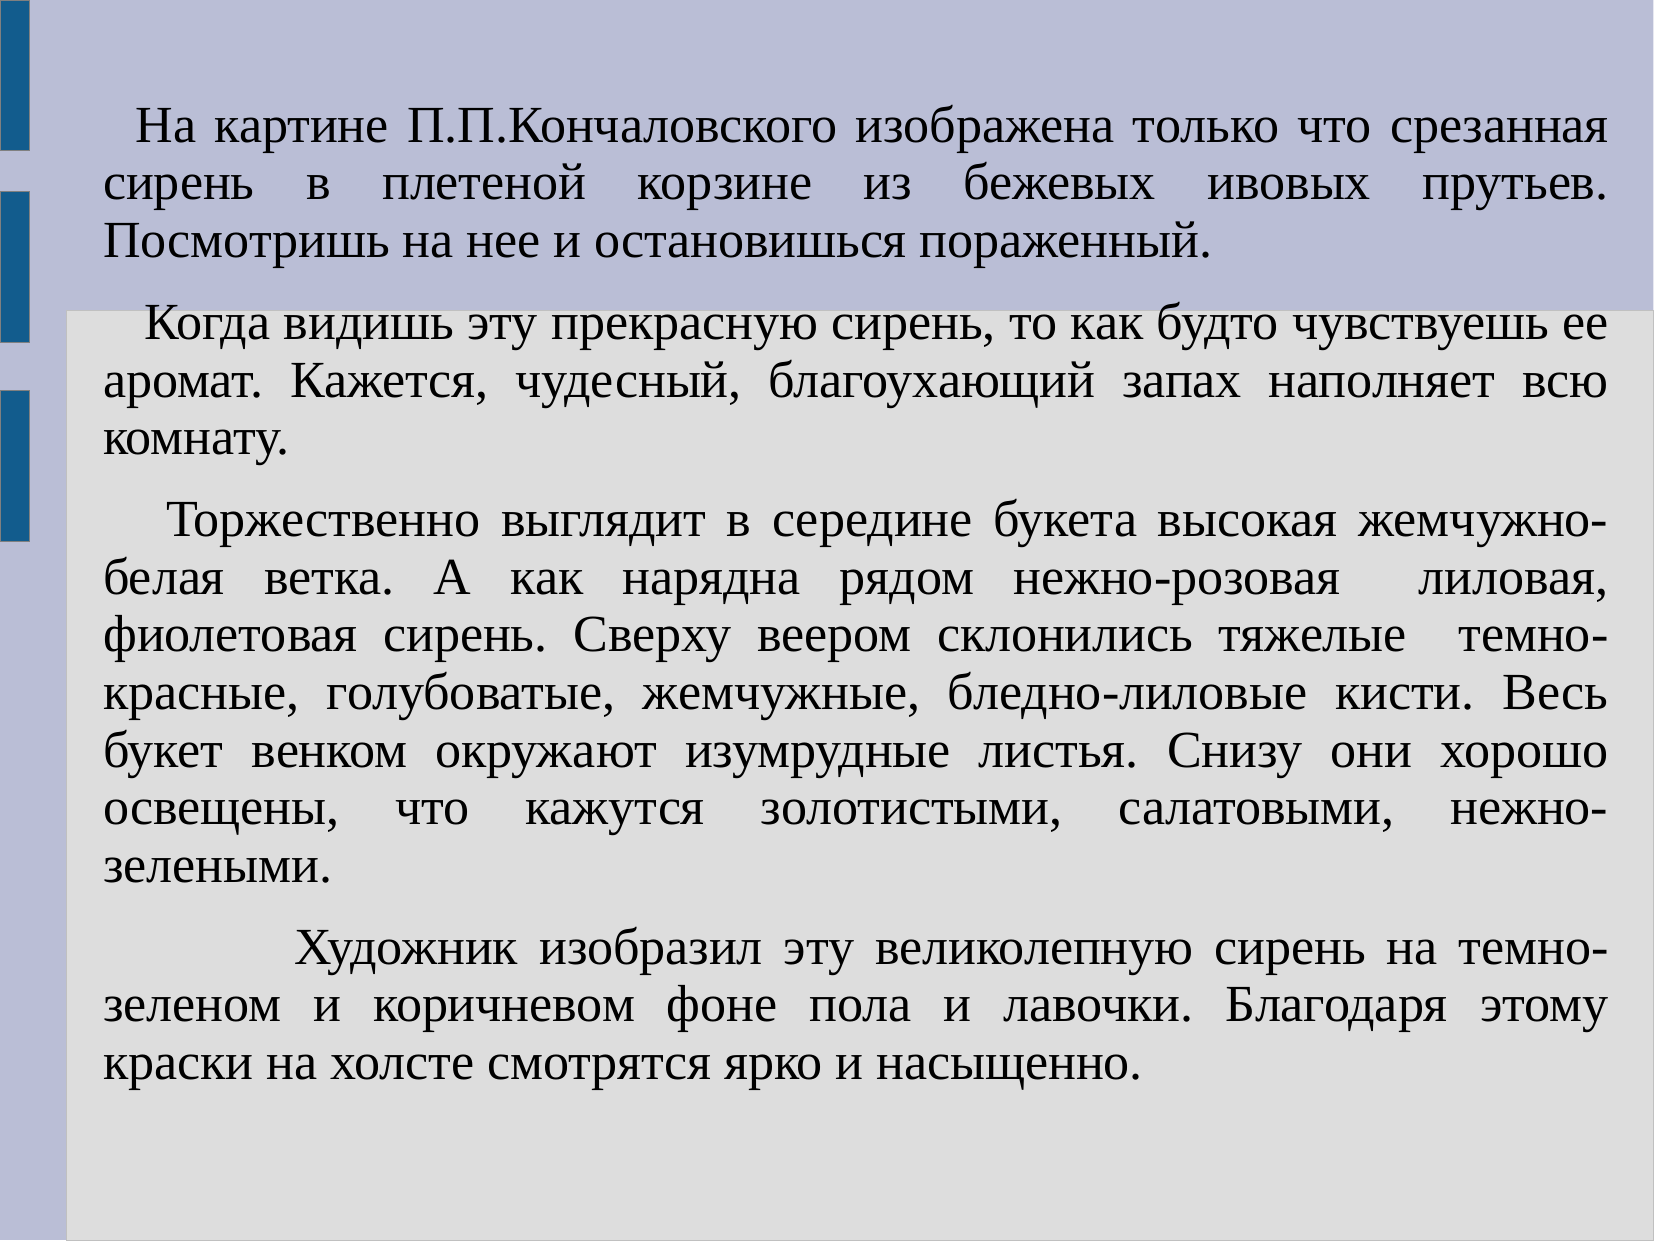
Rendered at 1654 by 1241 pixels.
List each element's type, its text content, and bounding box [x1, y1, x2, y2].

text_box На картине П.П.Кончаловского изображена только что срезанная сирень в плетеной корзине из бежевых ивовых прутьев. Посмотришь на нее и остановишься пораженный. Когда видишь эту прекрасную сирень, то как будто чувствуешь ее аромат. Кажется, чудесный, благоухающий запах наполняет всю комнату. Торжественно выглядит в середине букета высокая жемчужно-белая ветка. А как нарядна рядом нежно-розовая лиловая, фиолетовая сирень. Сверху веером склонились тяжелые темно-красные, голубоватые, жемчужные, бледно-лиловые кисти. Весь букет венком окружают изумрудные листья. Снизу они хорошо освещены, что кажутся золотистыми, салатовыми, нежно-зелеными. Художник изобразил эту великолепную сирень на темно-зеленом и коричневом фоне пола и лавочки. Благодаря этому краски на холсте смотрятся ярко и насыщенно. [88, 88, 1625, 1211]
